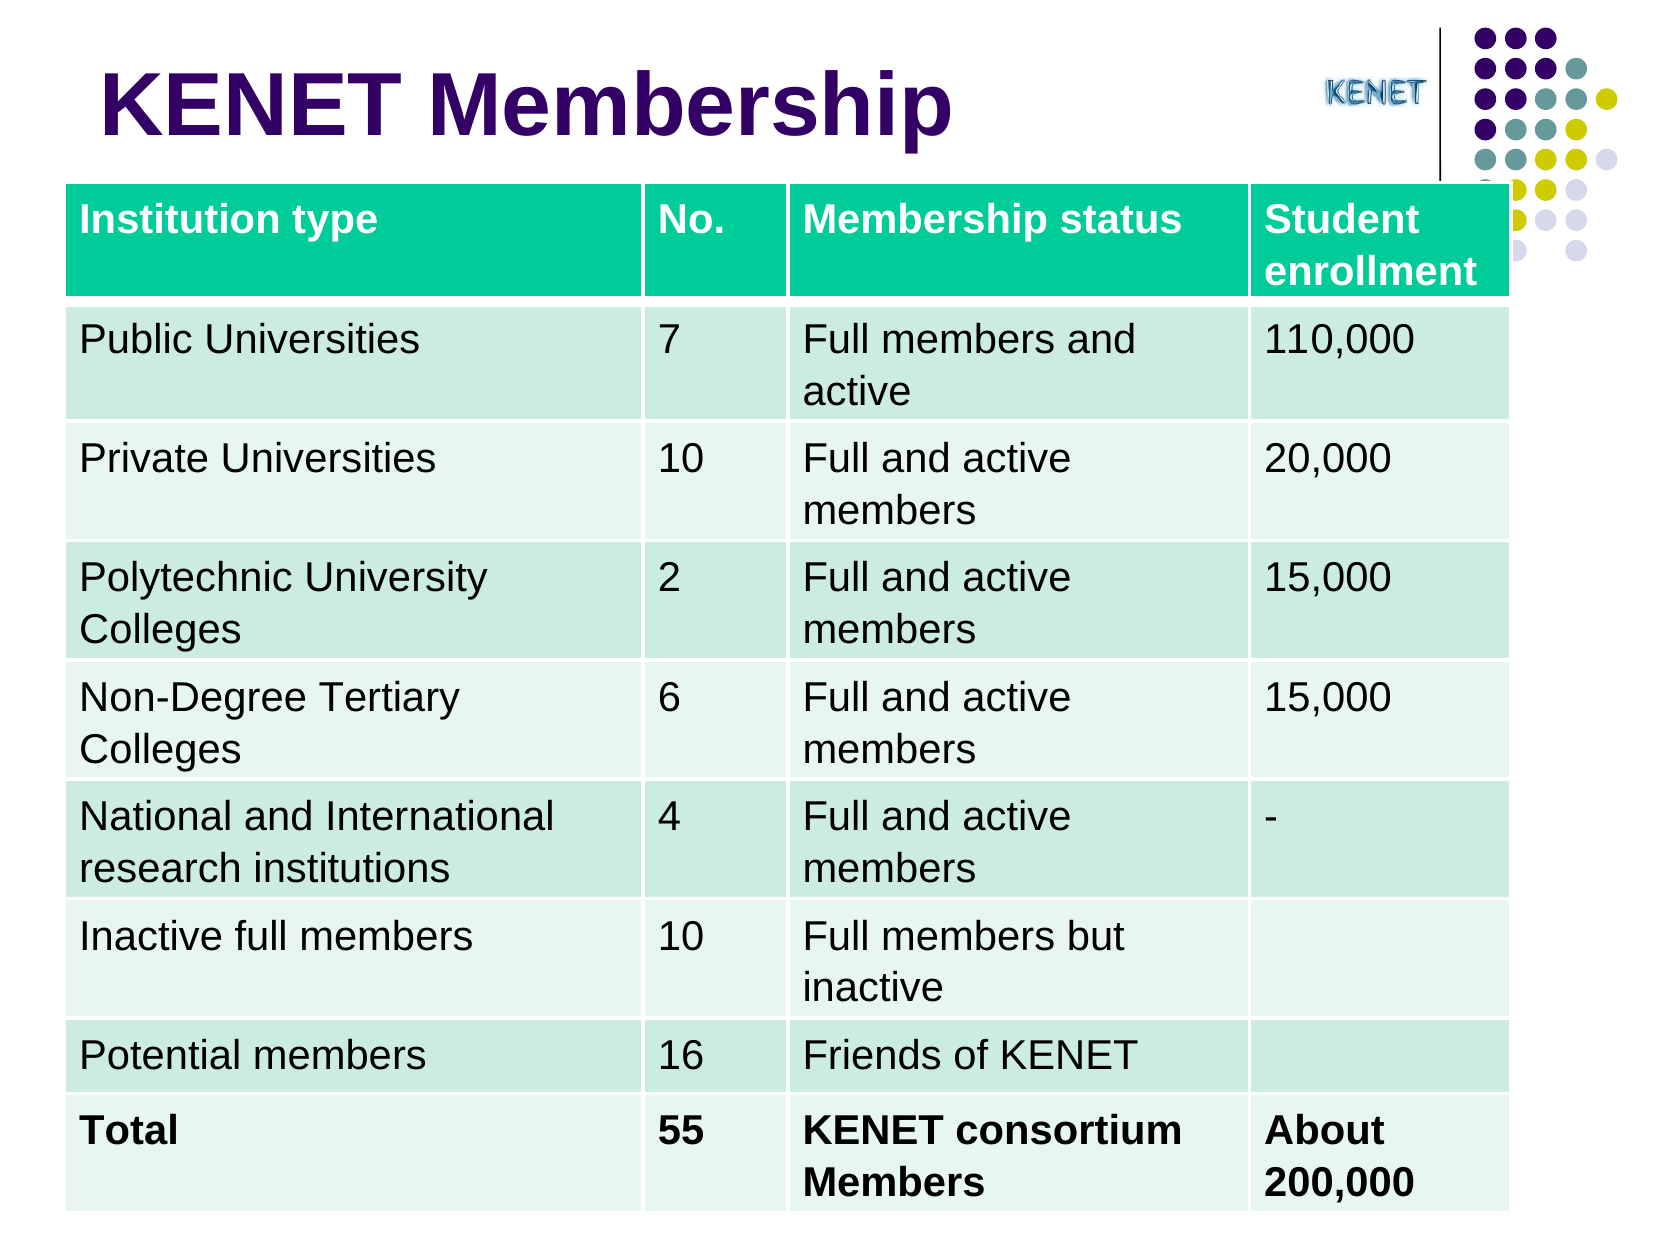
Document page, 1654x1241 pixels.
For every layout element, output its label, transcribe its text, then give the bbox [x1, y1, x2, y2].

table_cell KENET consortium Members [790, 1095, 1248, 1211]
table_cell 110,000 [1251, 307, 1509, 419]
text_box KENET Membership [82, 22, 1477, 158]
table_header Student enrollment [1251, 184, 1509, 296]
table_cell 15,000 [1251, 662, 1509, 777]
table_header No. [645, 184, 786, 296]
table_header Institution type [66, 184, 641, 296]
table_cell Full members but inactive [790, 900, 1248, 1016]
table_cell 16 [645, 1020, 786, 1092]
table_cell 55 [645, 1095, 786, 1211]
table_cell Full and active members [790, 662, 1248, 777]
table_cell 7 [645, 307, 786, 419]
table_cell About 200,000 [1251, 1095, 1509, 1211]
table_cell 2 [645, 542, 786, 658]
table_cell Private Universities [66, 423, 641, 539]
table_cell Full and active members [790, 542, 1248, 658]
table_cell Potential members [66, 1020, 641, 1092]
table_cell Full and active members [790, 423, 1248, 539]
table_cell [1251, 900, 1509, 1016]
table_cell Polytechnic University Colleges [66, 542, 641, 658]
table_cell Public Universities [66, 307, 641, 419]
table_cell Non-Degree Tertiary Colleges [66, 662, 641, 777]
table_cell - [1251, 781, 1509, 897]
table_cell 15,000 [1251, 542, 1509, 658]
table_cell 20,000 [1251, 423, 1509, 539]
table_cell 10 [645, 423, 786, 539]
table_cell Total [66, 1095, 641, 1211]
table_cell Friends of KENET [790, 1020, 1248, 1092]
table_cell 10 [645, 900, 786, 1016]
table_cell 6 [645, 662, 786, 777]
table_cell Full and active members [790, 781, 1248, 897]
table_cell Inactive full members [66, 900, 641, 1016]
table_cell 4 [645, 781, 786, 897]
table_cell National and International research institutions [66, 781, 641, 897]
table_header Membership status [790, 184, 1248, 296]
table_cell [1251, 1020, 1509, 1092]
table_cell Full members and active [790, 307, 1248, 419]
